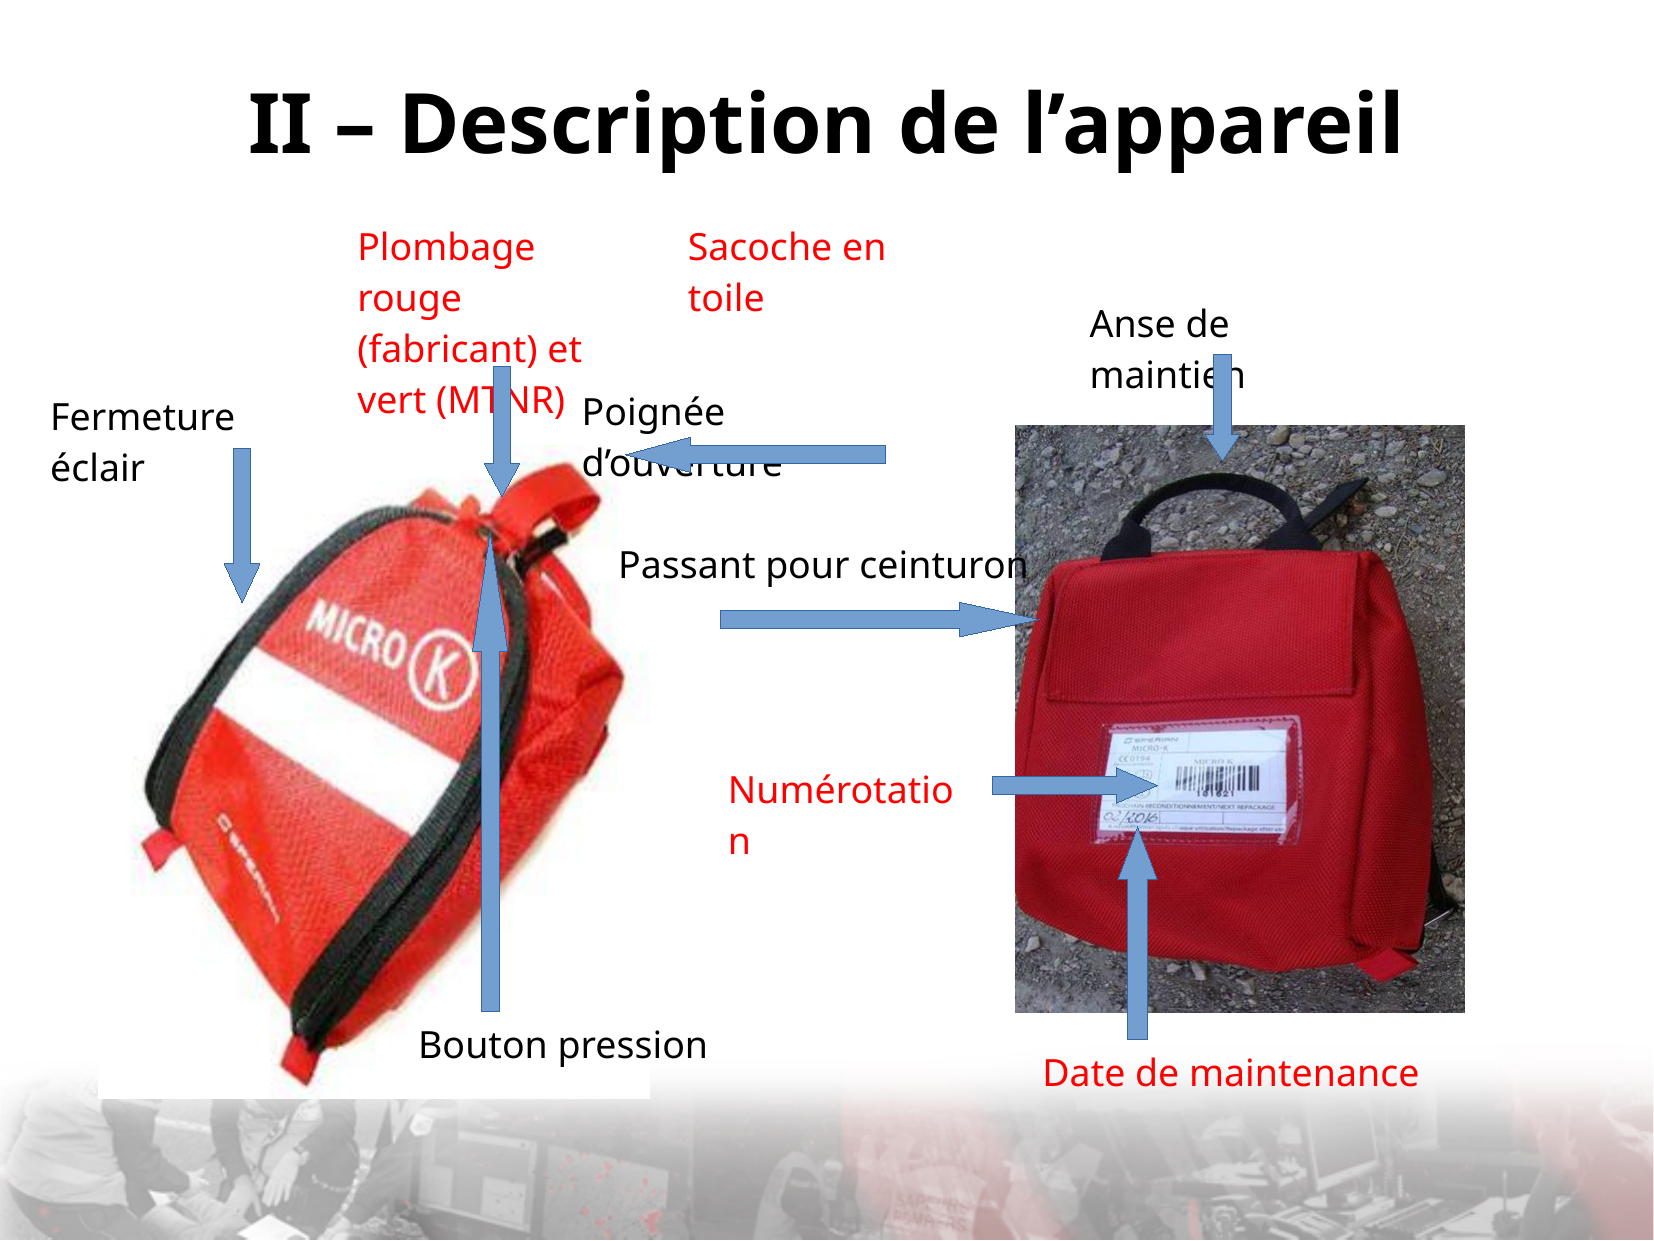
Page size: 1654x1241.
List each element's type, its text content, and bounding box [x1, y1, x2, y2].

text_box [720, 602, 1040, 637]
text_box Plombage rouge (fabricant) et vert (MTNR) [342, 212, 650, 364]
title II – Description de l’appareil [82, 40, 1571, 201]
text_box Passant pour ceinturon [603, 531, 1063, 637]
text_box [1204, 354, 1241, 461]
text_box Poignée d’ouverture [566, 377, 934, 439]
picture [0, 0, 1654, 1240]
text_box Fermeture éclair [35, 383, 343, 473]
text_box [625, 437, 886, 473]
text_box [1117, 826, 1158, 1040]
text_box [484, 366, 520, 497]
text_box [472, 531, 508, 1012]
text_box Bouton pression [403, 1011, 768, 1072]
text_box Sacoche en toile [673, 212, 981, 273]
text_box Anse de maintien [1074, 290, 1394, 355]
text_box Numérotation [713, 755, 981, 816]
text_box Date de maintenance [1027, 1039, 1441, 1111]
text_box [224, 448, 260, 603]
text_box [992, 767, 1158, 804]
